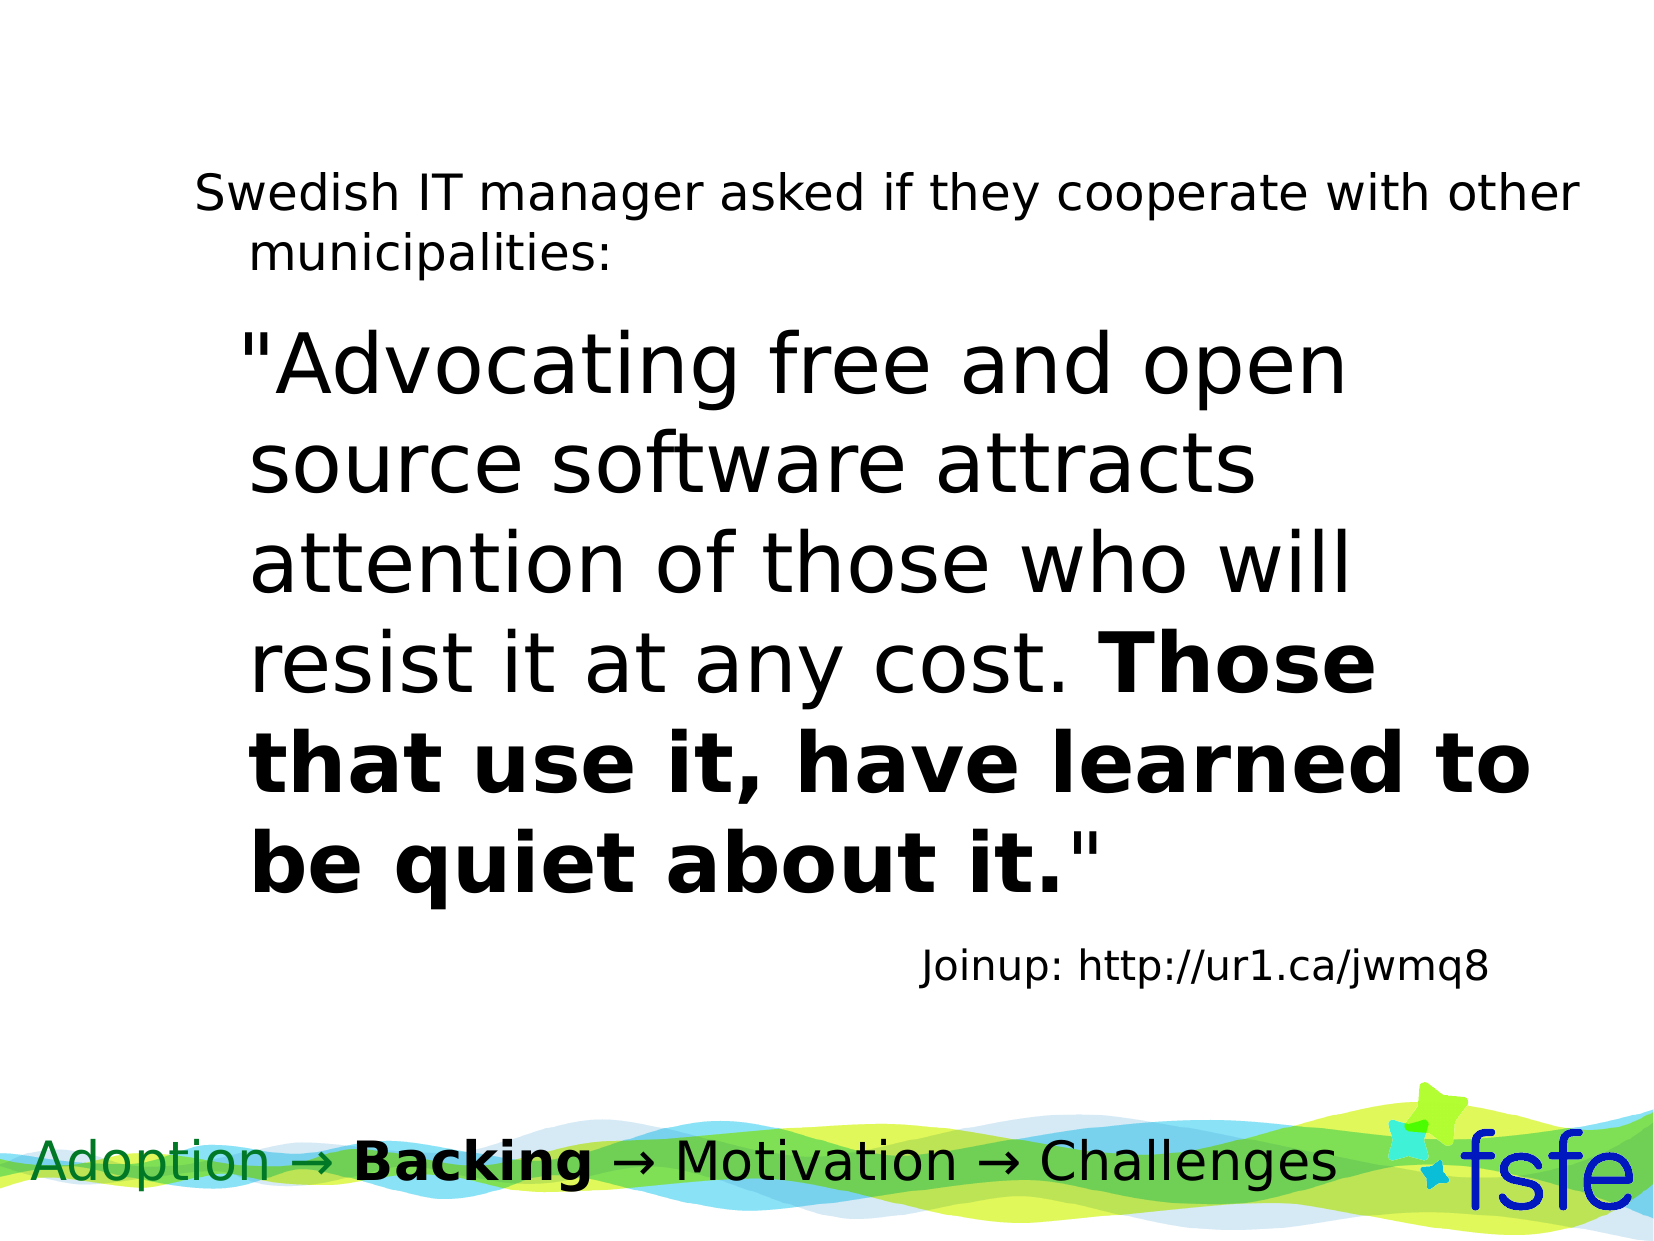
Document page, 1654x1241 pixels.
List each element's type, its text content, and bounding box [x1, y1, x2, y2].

picture [0, 1081, 1654, 1241]
title Adoption → Backing → Motivation → Challenges [0, 1100, 1371, 1217]
list Swedish IT manager asked if they cooperate with other municipalities: "Advocating free and open source software attracts attention of those who will resist it at any cost. Those that use it, have learned to be quiet about it." Joinup: http://ur1.ca/jwmq8 [106, 70, 1595, 1093]
